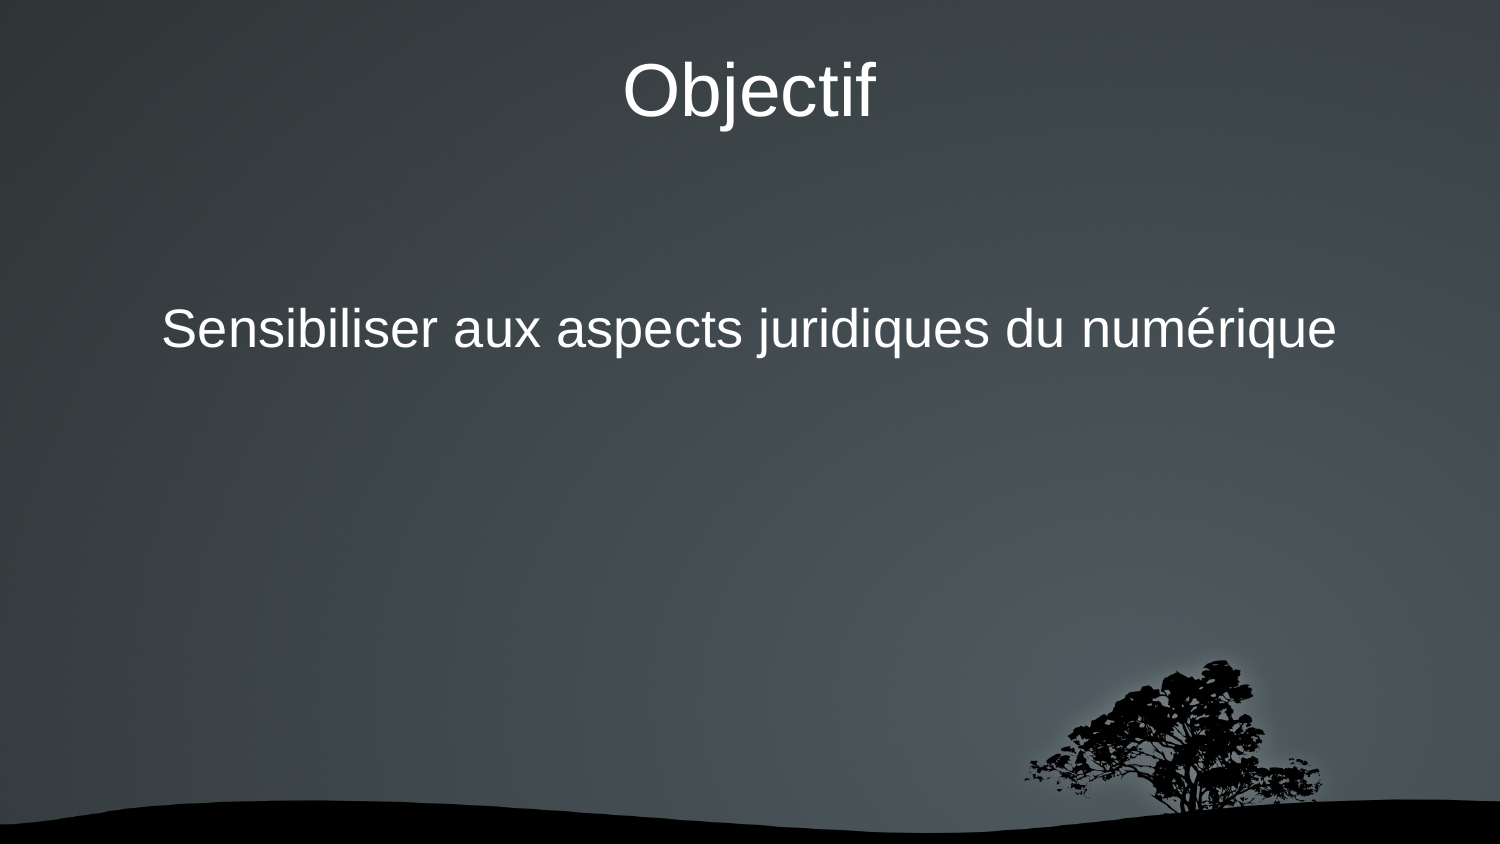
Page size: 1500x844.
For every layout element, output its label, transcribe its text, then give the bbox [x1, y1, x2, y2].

text_box Objectif [75, 33, 1425, 175]
text_box Sensibiliser aux aspects juridiques du numérique [122, 286, 1365, 737]
picture [0, 0, 1500, 844]
